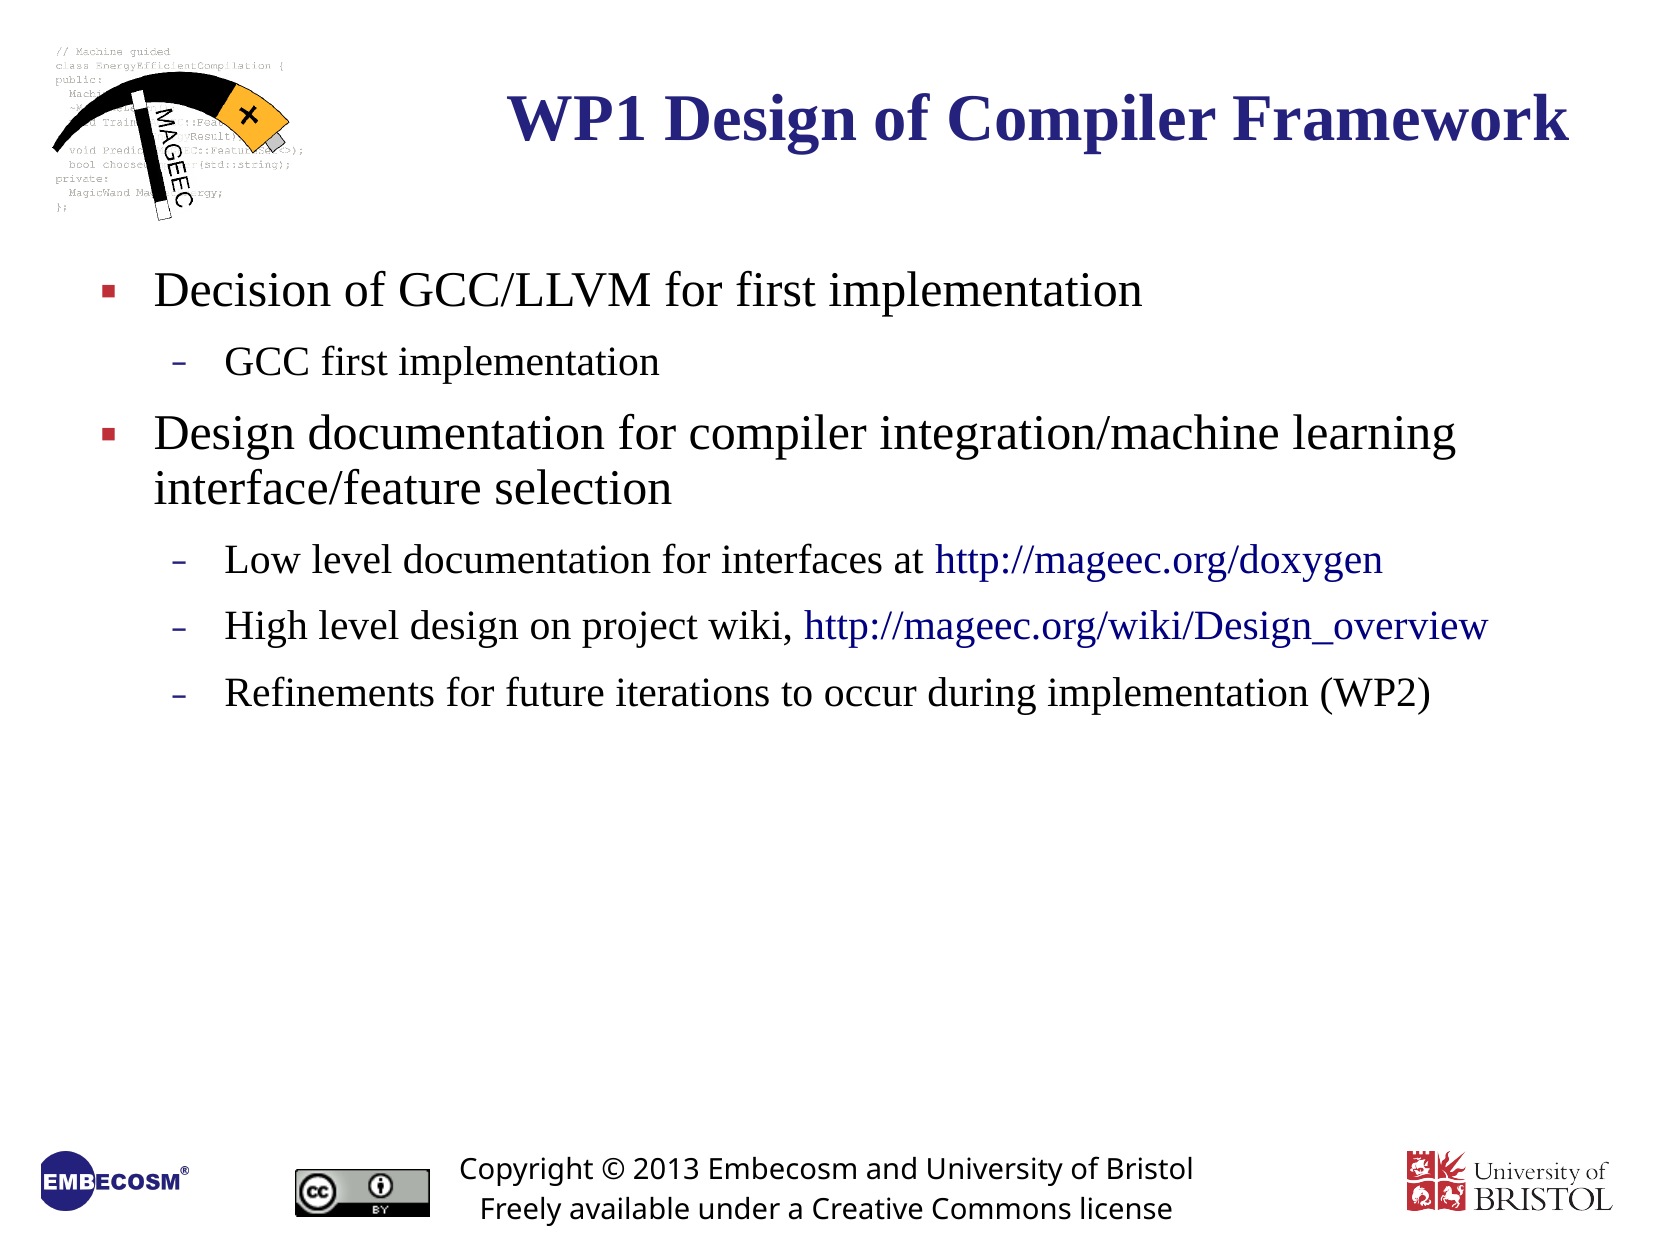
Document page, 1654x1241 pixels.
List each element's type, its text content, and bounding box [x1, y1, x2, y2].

list Decision of GCC/LLVM for first implementation GCC first implementation Design documentation for compiler integration/machine learning interface/feature selection Low level documentation for interfaces at http://mageec.org/doxygen High level design on project wiki, http://mageec.org/wiki/Design_overview Refinements for future iterations to occur during implementation (WP2) [82, 261, 1571, 982]
picture [1407, 1151, 1613, 1211]
picture [52, 47, 302, 225]
picture [295, 1169, 430, 1217]
picture [41, 1151, 189, 1211]
title WP1 Design of Compiler Framework [326, 32, 1571, 205]
